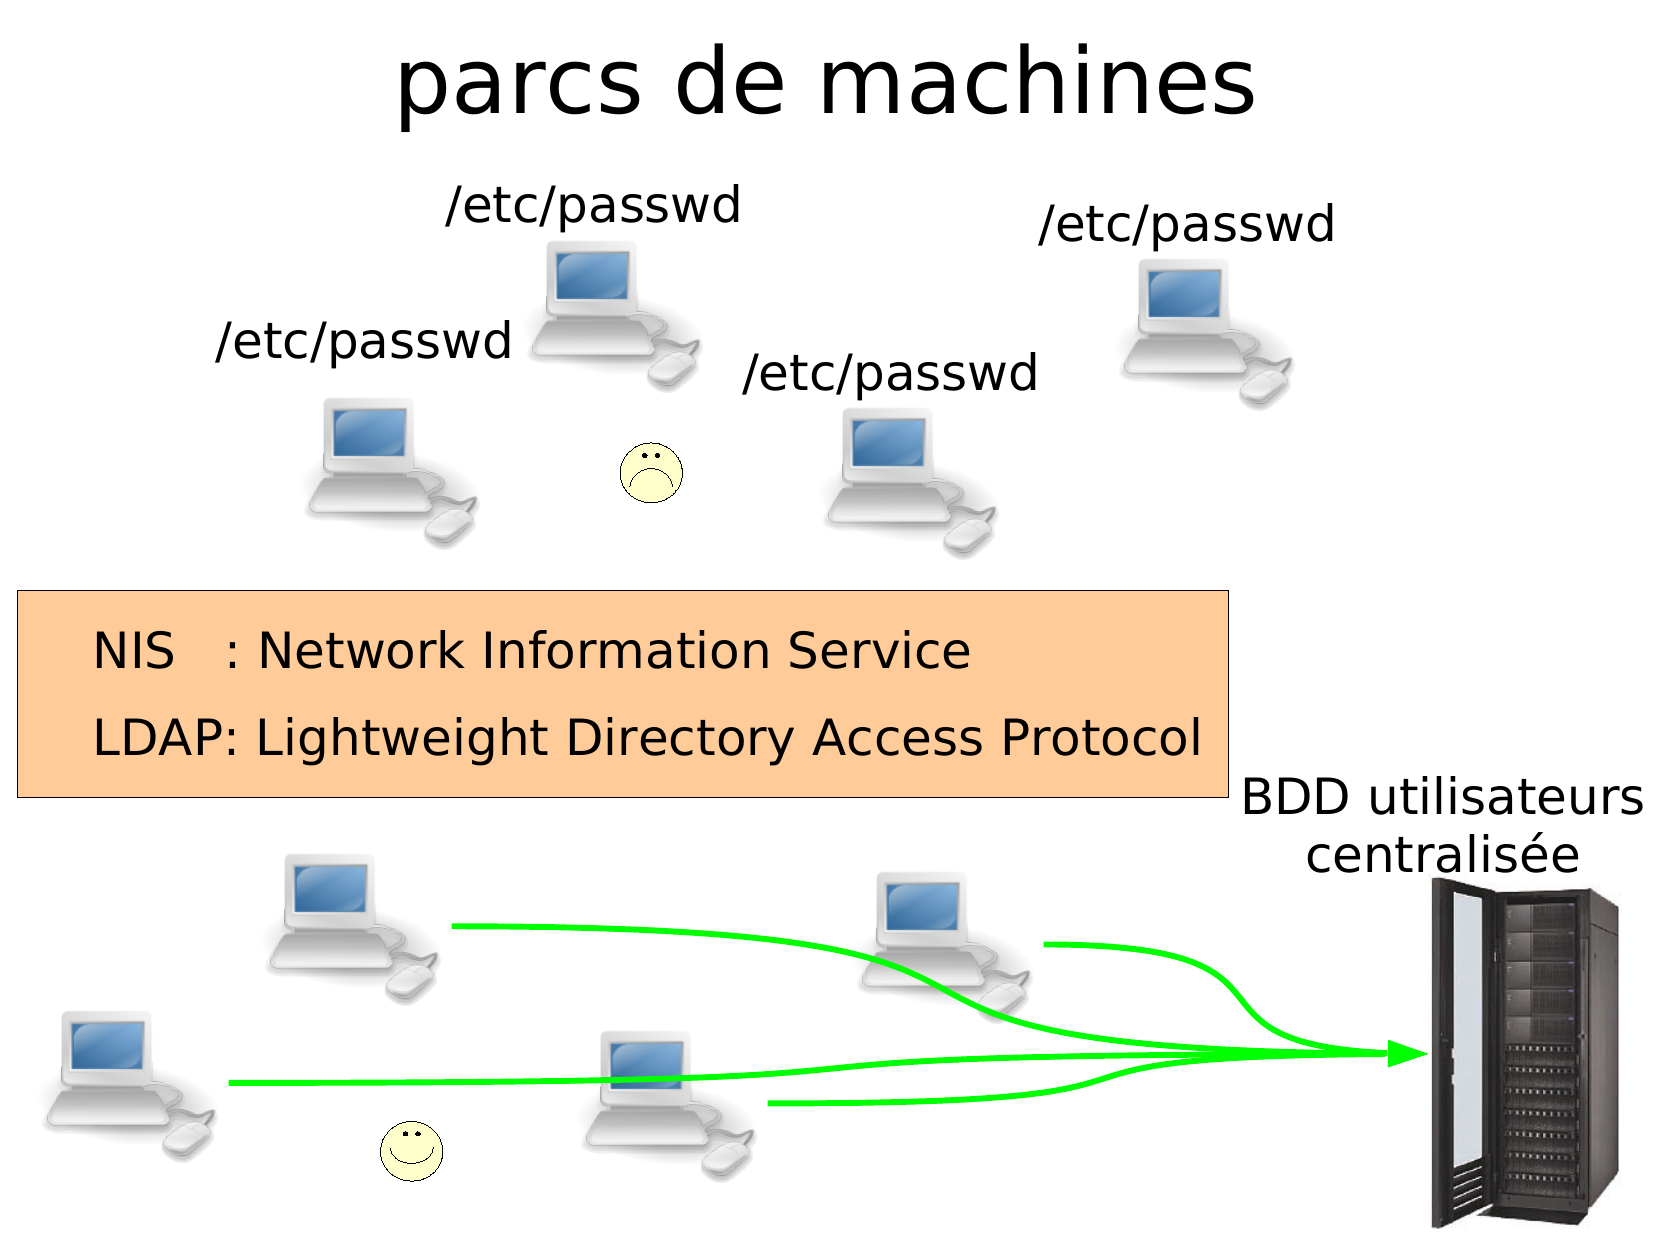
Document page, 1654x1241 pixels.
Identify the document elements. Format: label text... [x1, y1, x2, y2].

picture [514, 235, 714, 413]
text_box /etc/passwd [445, 176, 745, 235]
picture [844, 844, 1044, 1025]
picture [810, 403, 1010, 580]
text_box /etc/passwd [742, 344, 1042, 403]
text_box [620, 442, 683, 503]
picture [844, 955, 1044, 1045]
title parcs de machines [136, 17, 1518, 143]
text_box [17, 590, 1229, 798]
picture [291, 370, 491, 570]
picture [568, 1003, 768, 1077]
picture [29, 983, 229, 1183]
text_box BDD utilisateurs centralisée [1240, 767, 1647, 885]
text_box /etc/passwd [1038, 195, 1338, 254]
picture [1106, 254, 1306, 431]
picture [1427, 885, 1625, 1235]
text_box [380, 1121, 443, 1182]
picture [568, 1078, 768, 1204]
text_box NIS : Network Information Service LDAP: Lightweight Directory Access Protocol [76, 621, 1205, 768]
text_box /etc/passwd [215, 311, 514, 371]
picture [252, 826, 452, 1026]
